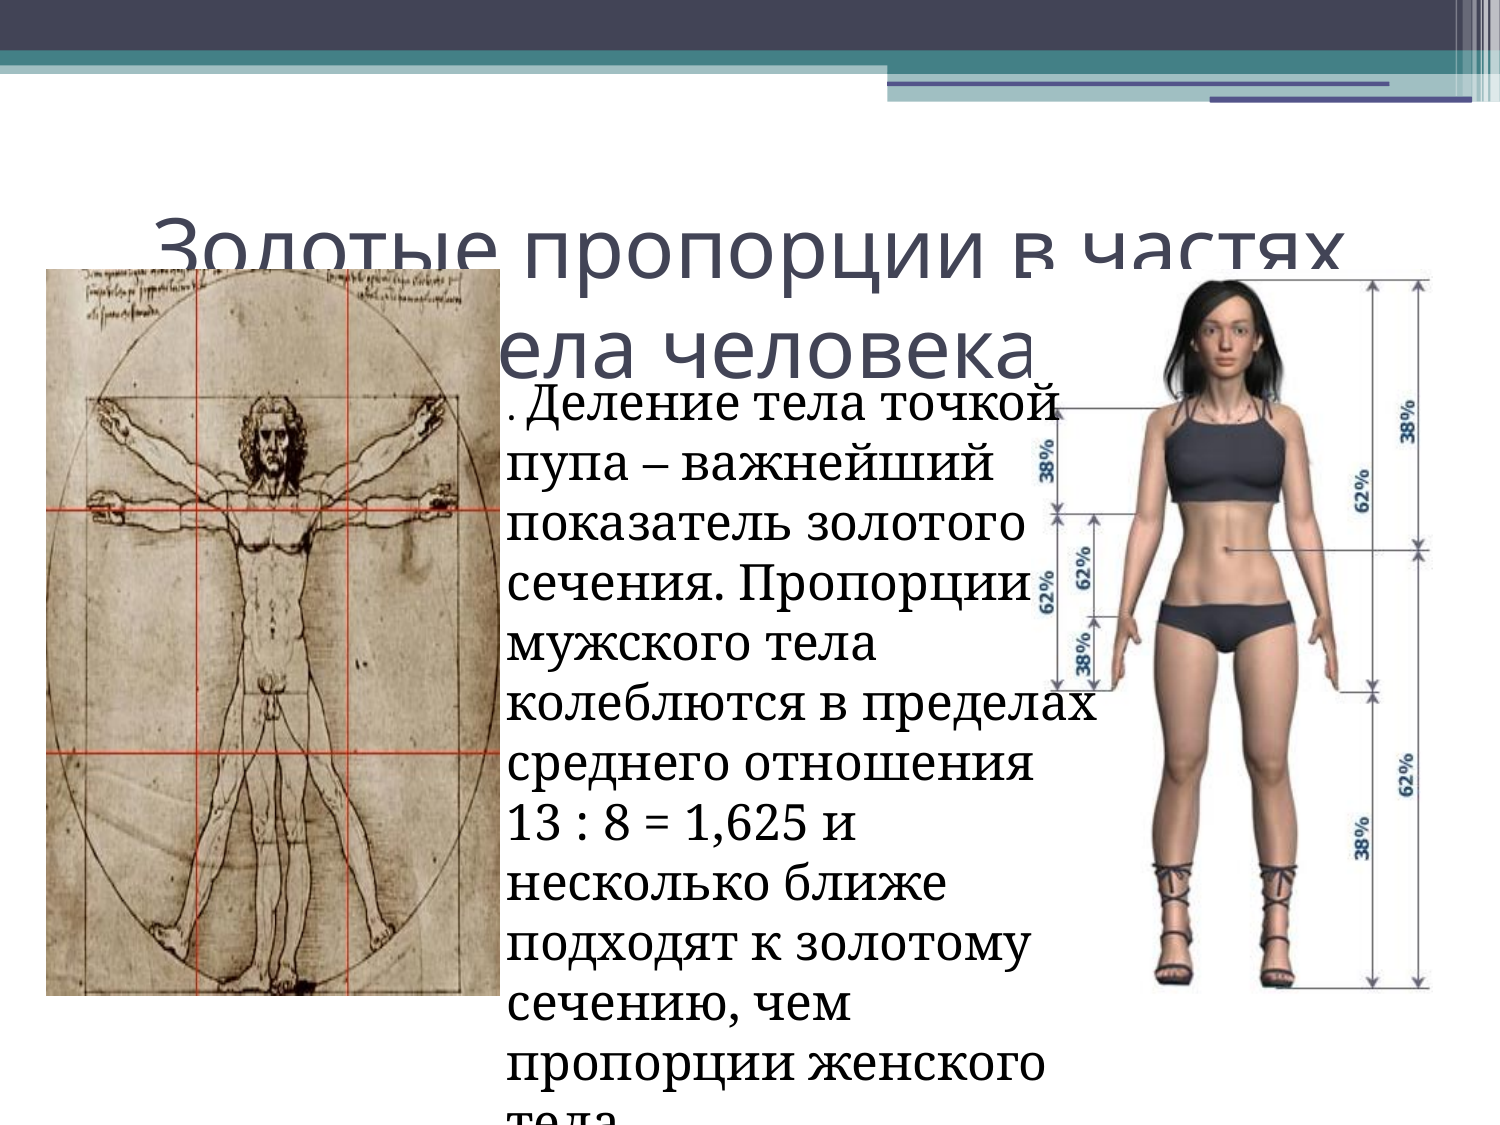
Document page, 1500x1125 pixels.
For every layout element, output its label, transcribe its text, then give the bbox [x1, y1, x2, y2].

title Золотые пропорции в частях тела человека [75, 187, 1425, 363]
text_box . Деление тела точкой пупа – важнейший показатель золотого сечения. Пропорции мужского тела колеблются в пределах среднего отношения 13 : 8 = 1,625 и несколько ближе подходят к золотому сечению, чем пропорции женского тела. [492, 363, 1114, 1125]
picture [1031, 269, 1433, 1006]
picture [46, 269, 500, 997]
